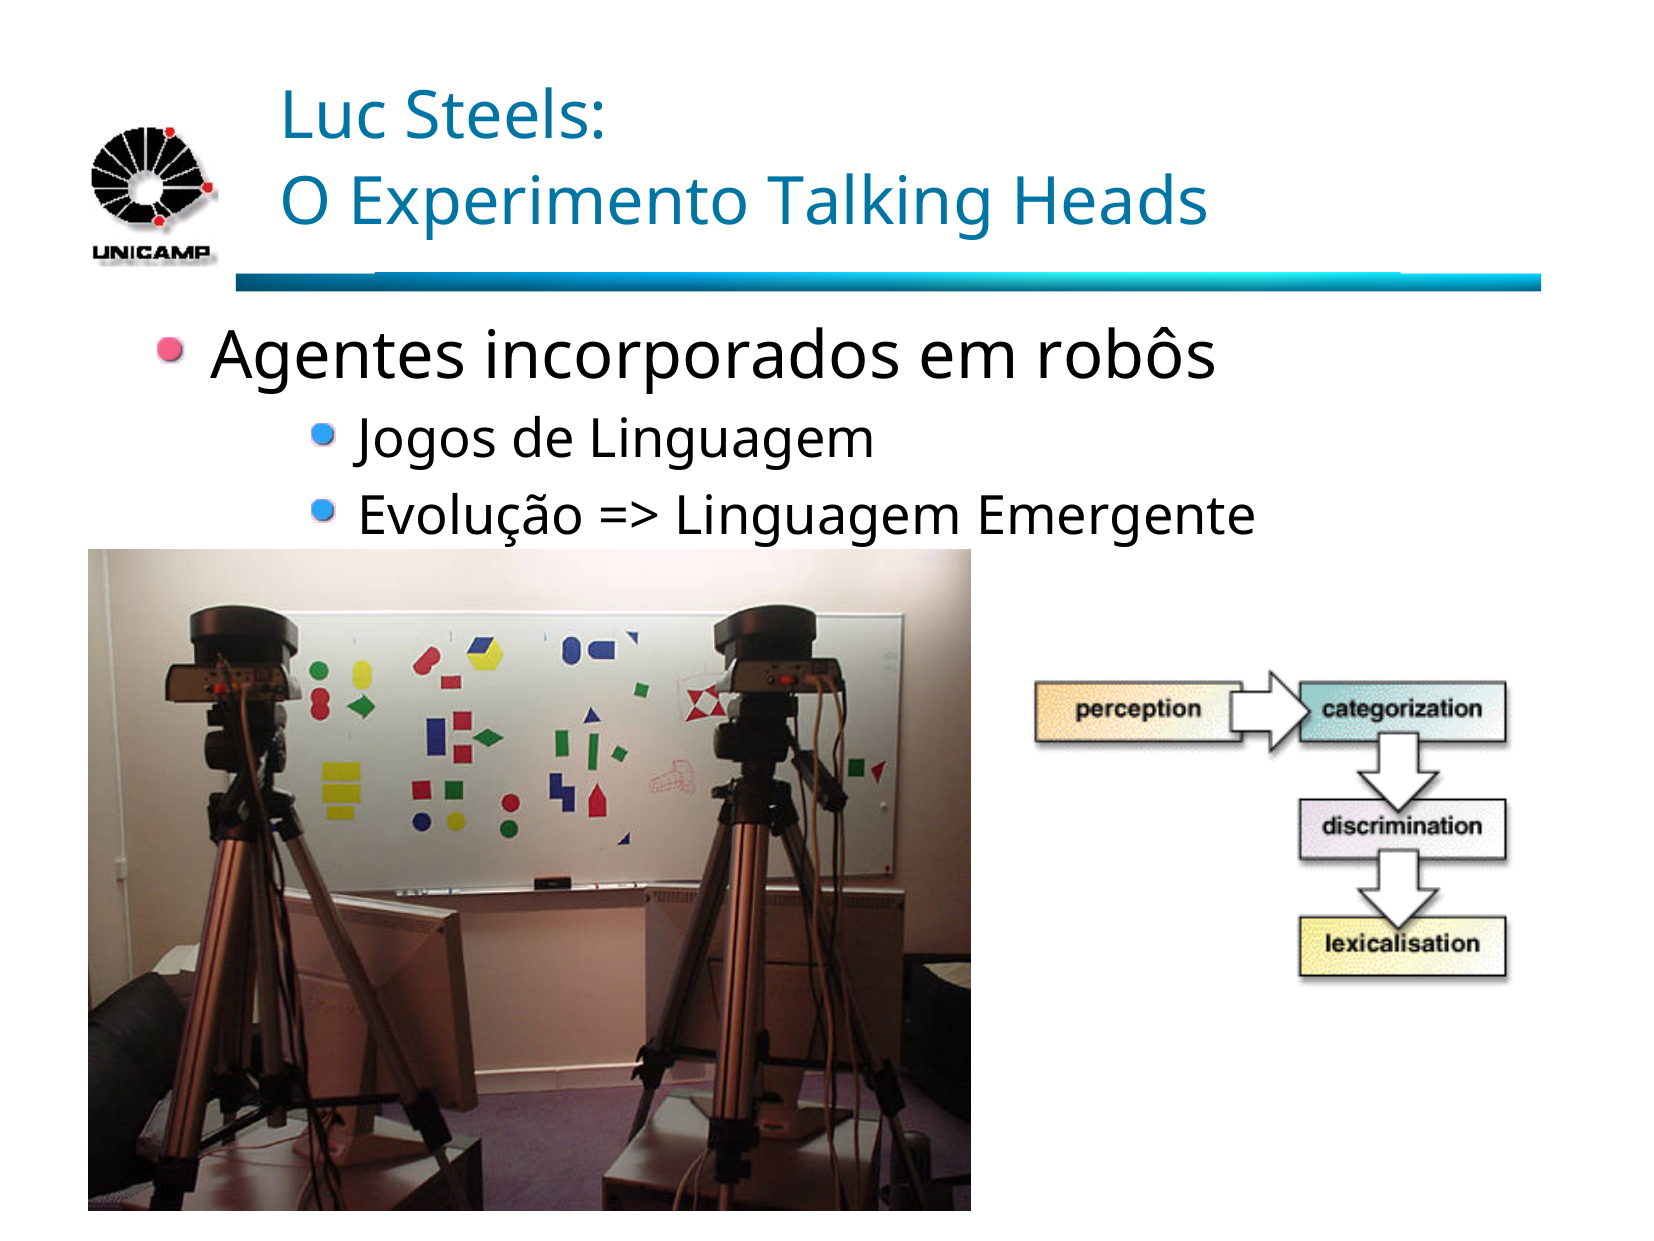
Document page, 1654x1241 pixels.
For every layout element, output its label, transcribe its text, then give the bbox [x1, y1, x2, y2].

list Agentes incorporados em robôs Jogos de Linguagem Evolução => Linguagem Emergente [121, 309, 1534, 1182]
picture [125, 272, 1654, 295]
title Luc Steels: O Experimento Talking Heads [264, 27, 1534, 250]
picture [88, 549, 971, 1211]
picture [1006, 652, 1536, 1004]
